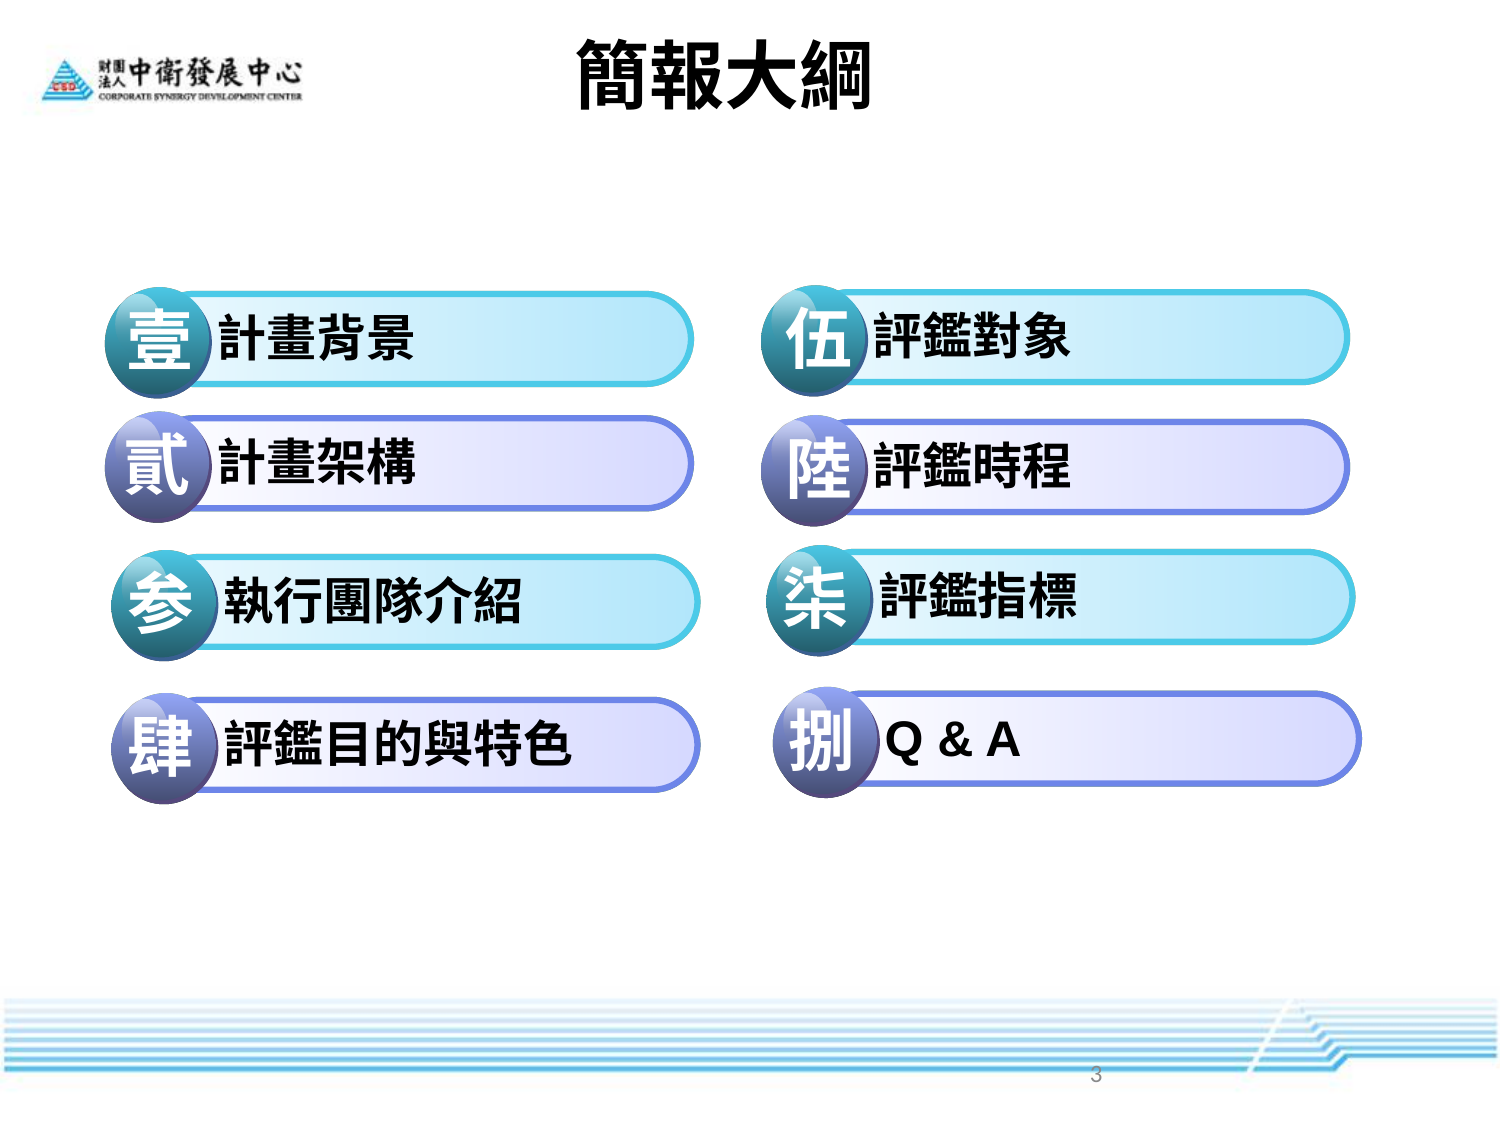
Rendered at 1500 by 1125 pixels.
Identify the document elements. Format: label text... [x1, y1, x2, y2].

text_box [788, 646, 850, 657]
text_box 陸 [770, 419, 869, 516]
text_box [210, 699, 698, 790]
text_box [794, 787, 858, 799]
text_box 評鑑對象 [869, 297, 1290, 373]
text_box 執行團隊介紹 [210, 561, 640, 638]
text_box [210, 556, 698, 647]
text_box [869, 422, 1348, 512]
text_box [796, 285, 835, 289]
text_box [801, 545, 841, 549]
text_box 柒 [767, 549, 865, 646]
text_box [761, 311, 770, 372]
text_box 評鑑目的與特色 [210, 704, 640, 781]
text_box 肆 [112, 697, 210, 793]
text_box 参 [112, 554, 210, 650]
text_box [872, 693, 1359, 784]
text_box [783, 386, 845, 397]
text_box 貳 [109, 415, 207, 512]
text_box [126, 512, 189, 523]
text_box 壹 [111, 291, 209, 388]
text_box 伍 [770, 289, 869, 386]
text_box [865, 551, 1353, 642]
text_box Q & A [872, 698, 1302, 775]
text_box 評鑑時程 [869, 427, 1290, 503]
text_box [132, 793, 197, 805]
text_box [132, 650, 197, 662]
text_box [761, 440, 770, 501]
title 簡報大綱 [49, 8, 1400, 138]
text_box [104, 446, 109, 489]
text_box [140, 411, 178, 415]
text_box [146, 693, 186, 697]
text_box 計畫背景 [209, 299, 634, 375]
text_box [146, 550, 186, 554]
text_box [104, 317, 111, 369]
text_box [140, 287, 179, 291]
text_box [809, 686, 845, 690]
text_box 捌 [773, 690, 872, 787]
text_box 計畫架構 [207, 423, 634, 500]
text_box 3 [1074, 1042, 1426, 1103]
text_box [783, 516, 845, 527]
text_box [869, 292, 1348, 383]
text_box [209, 294, 691, 384]
text_box [207, 418, 691, 509]
text_box [796, 415, 835, 419]
text_box [126, 388, 189, 399]
text_box 評鑑指標 [865, 557, 1295, 633]
